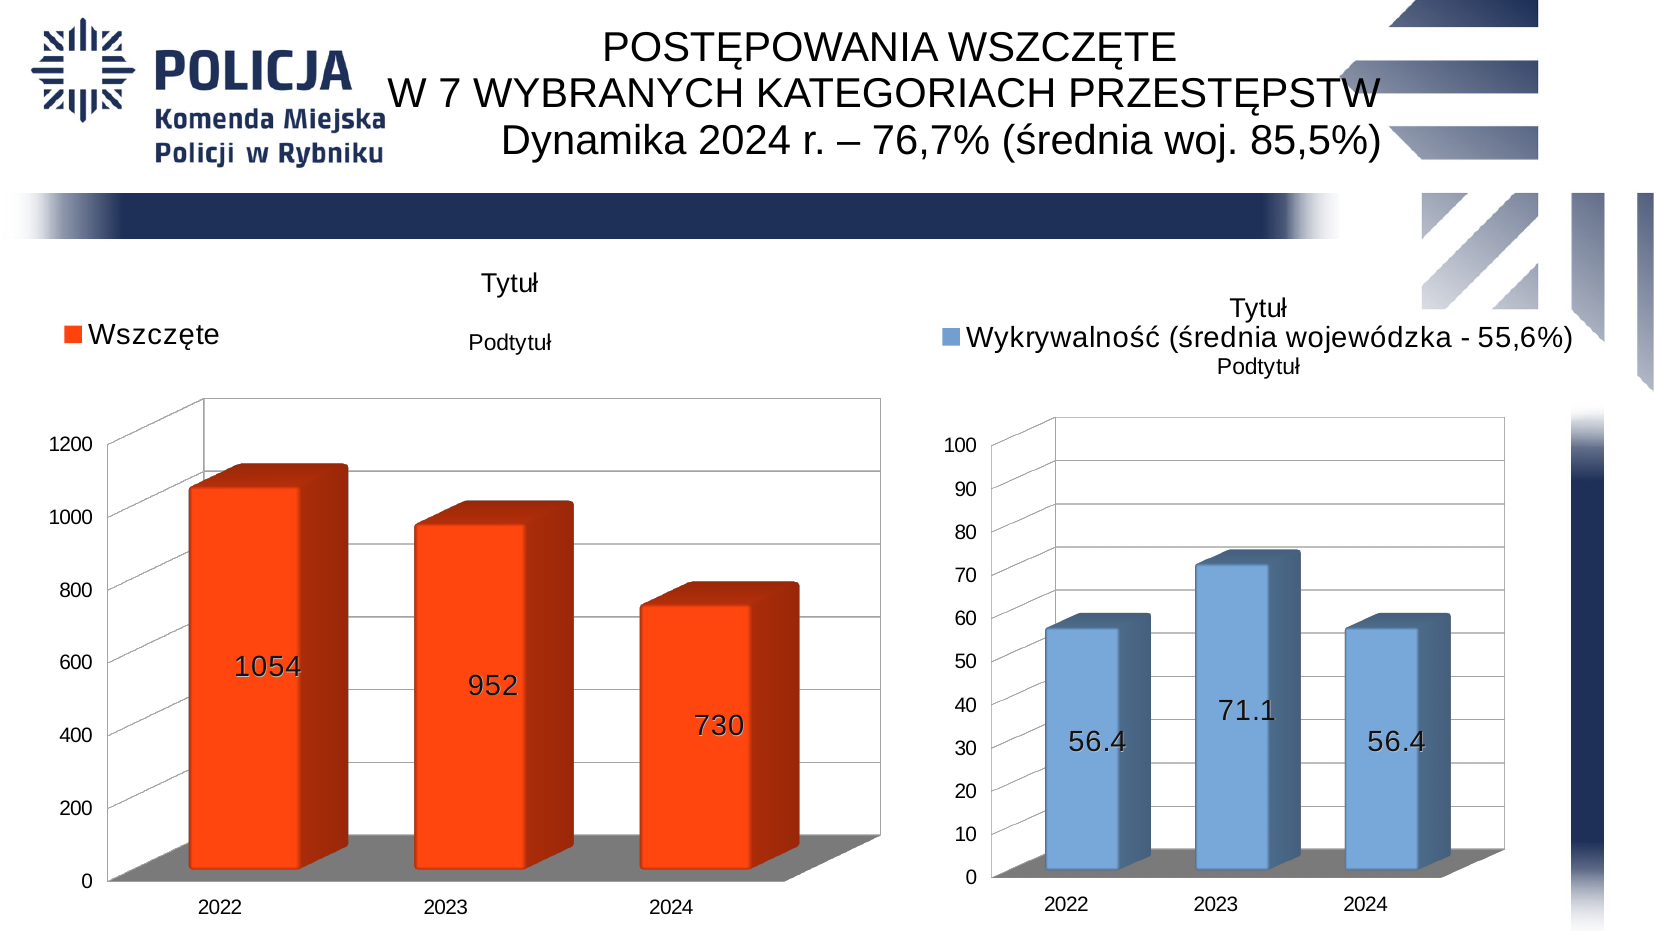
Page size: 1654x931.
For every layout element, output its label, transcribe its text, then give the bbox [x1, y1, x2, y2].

picture [0, 0, 1654, 931]
title POSTĘPOWANIA WSZCZĘTE W 7 WYBRANYCH KATEGORIACH PRZESTĘPSTW Dynamika 2024 r. – 76,7% (średnia woj. 85,5%) [82, 23, 1571, 210]
chart [0, 238, 1591, 931]
